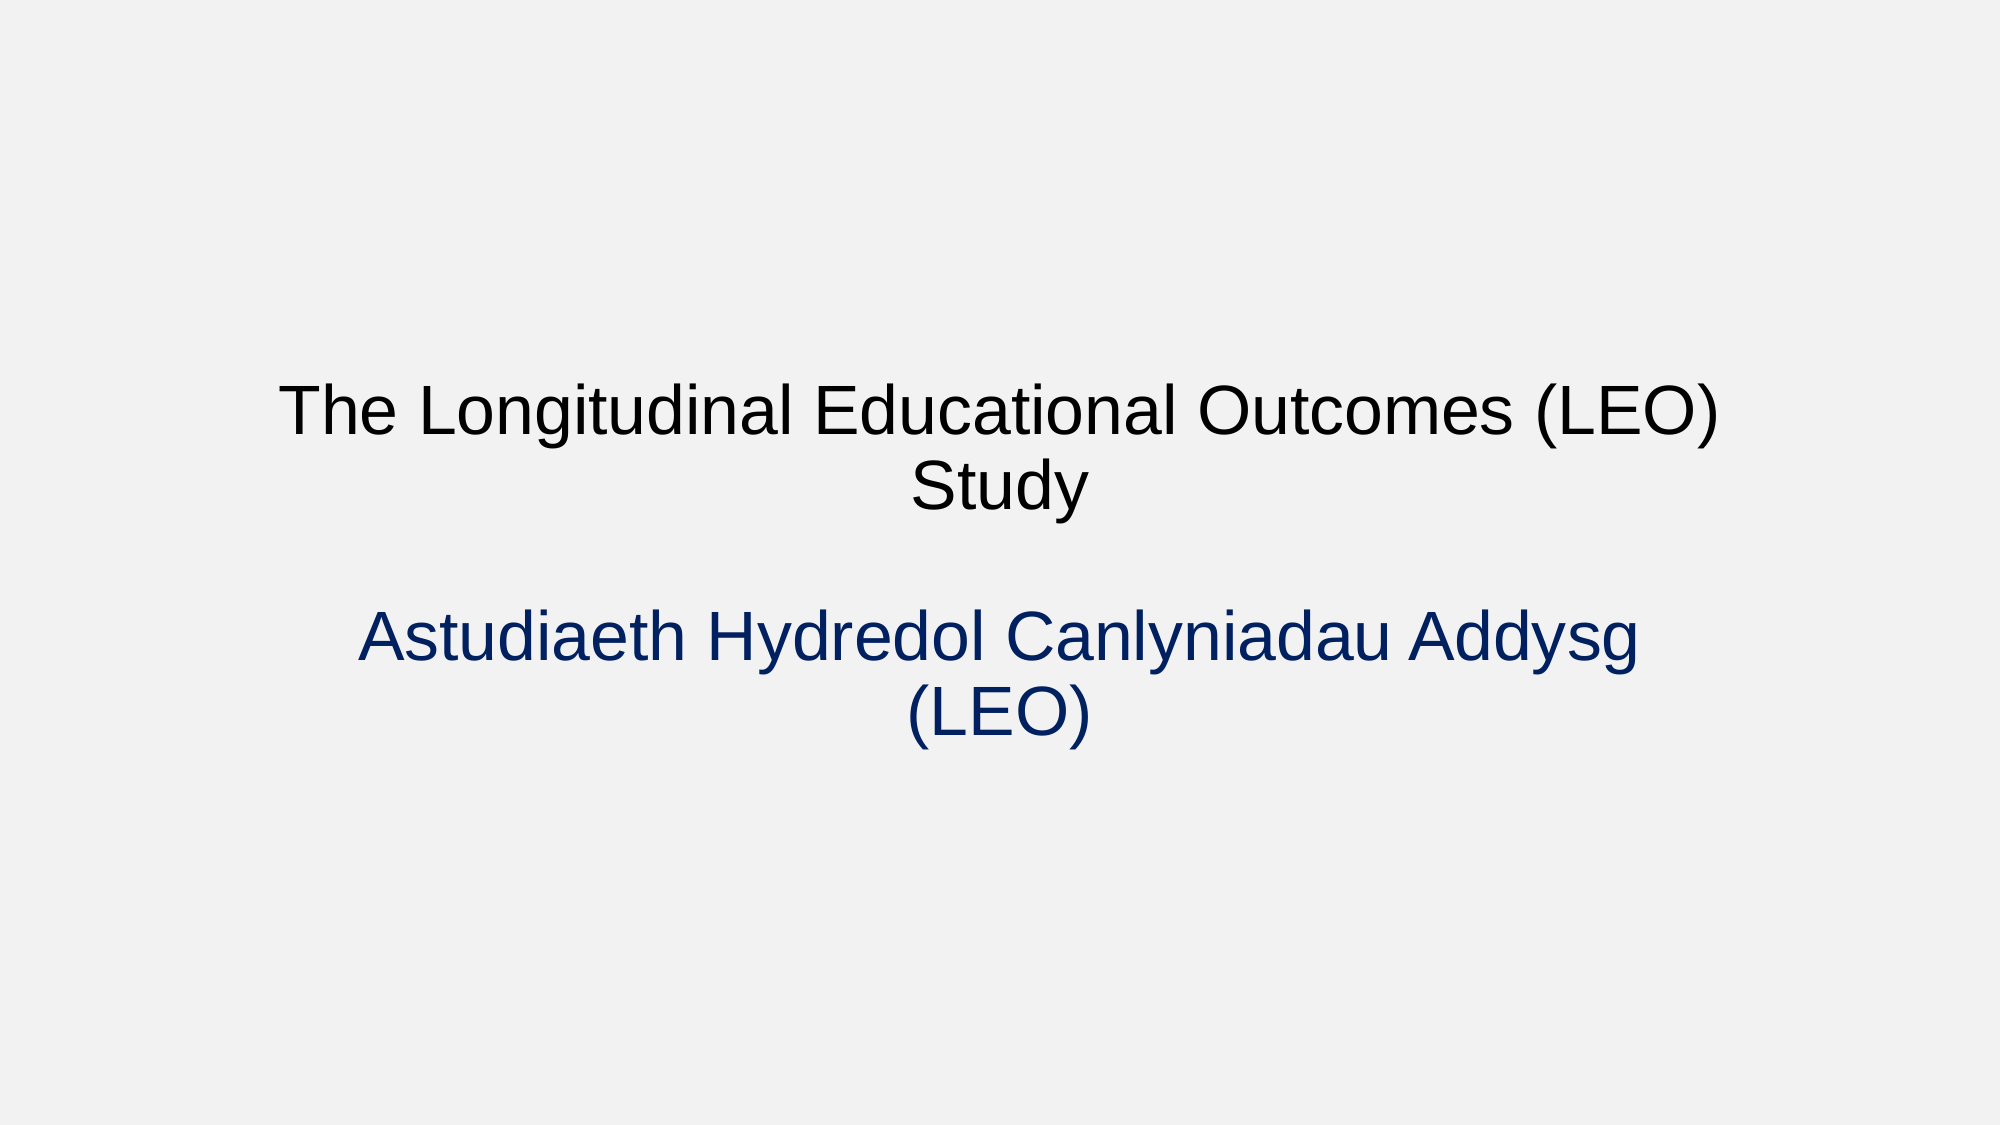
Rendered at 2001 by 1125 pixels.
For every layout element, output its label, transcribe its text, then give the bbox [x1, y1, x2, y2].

title The Longitudinal Educational Outcomes (LEO) Study Astudiaeth Hydredol Canlyniadau Addysg (LEO) [249, 366, 1750, 759]
